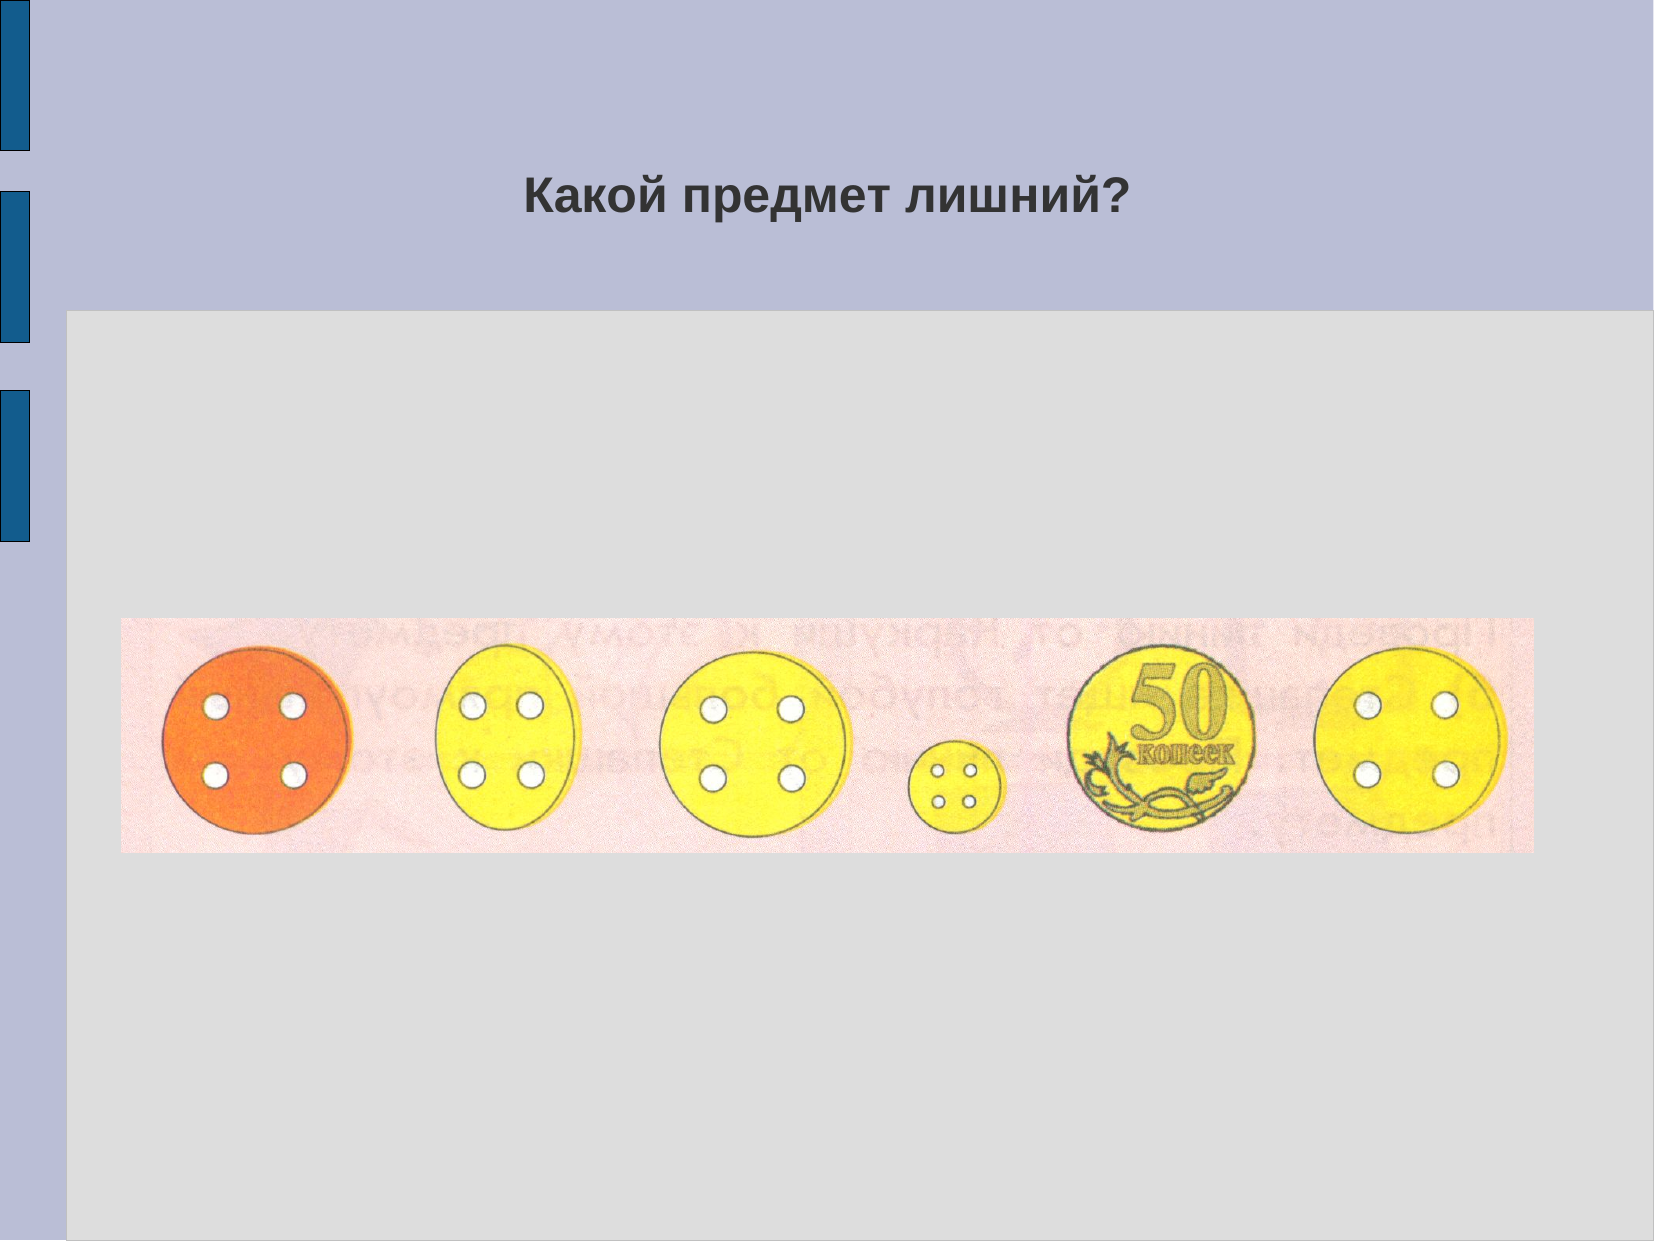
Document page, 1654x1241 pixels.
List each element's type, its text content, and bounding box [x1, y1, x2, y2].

picture [121, 618, 1534, 853]
title Какой предмет лишний? [121, 91, 1534, 299]
